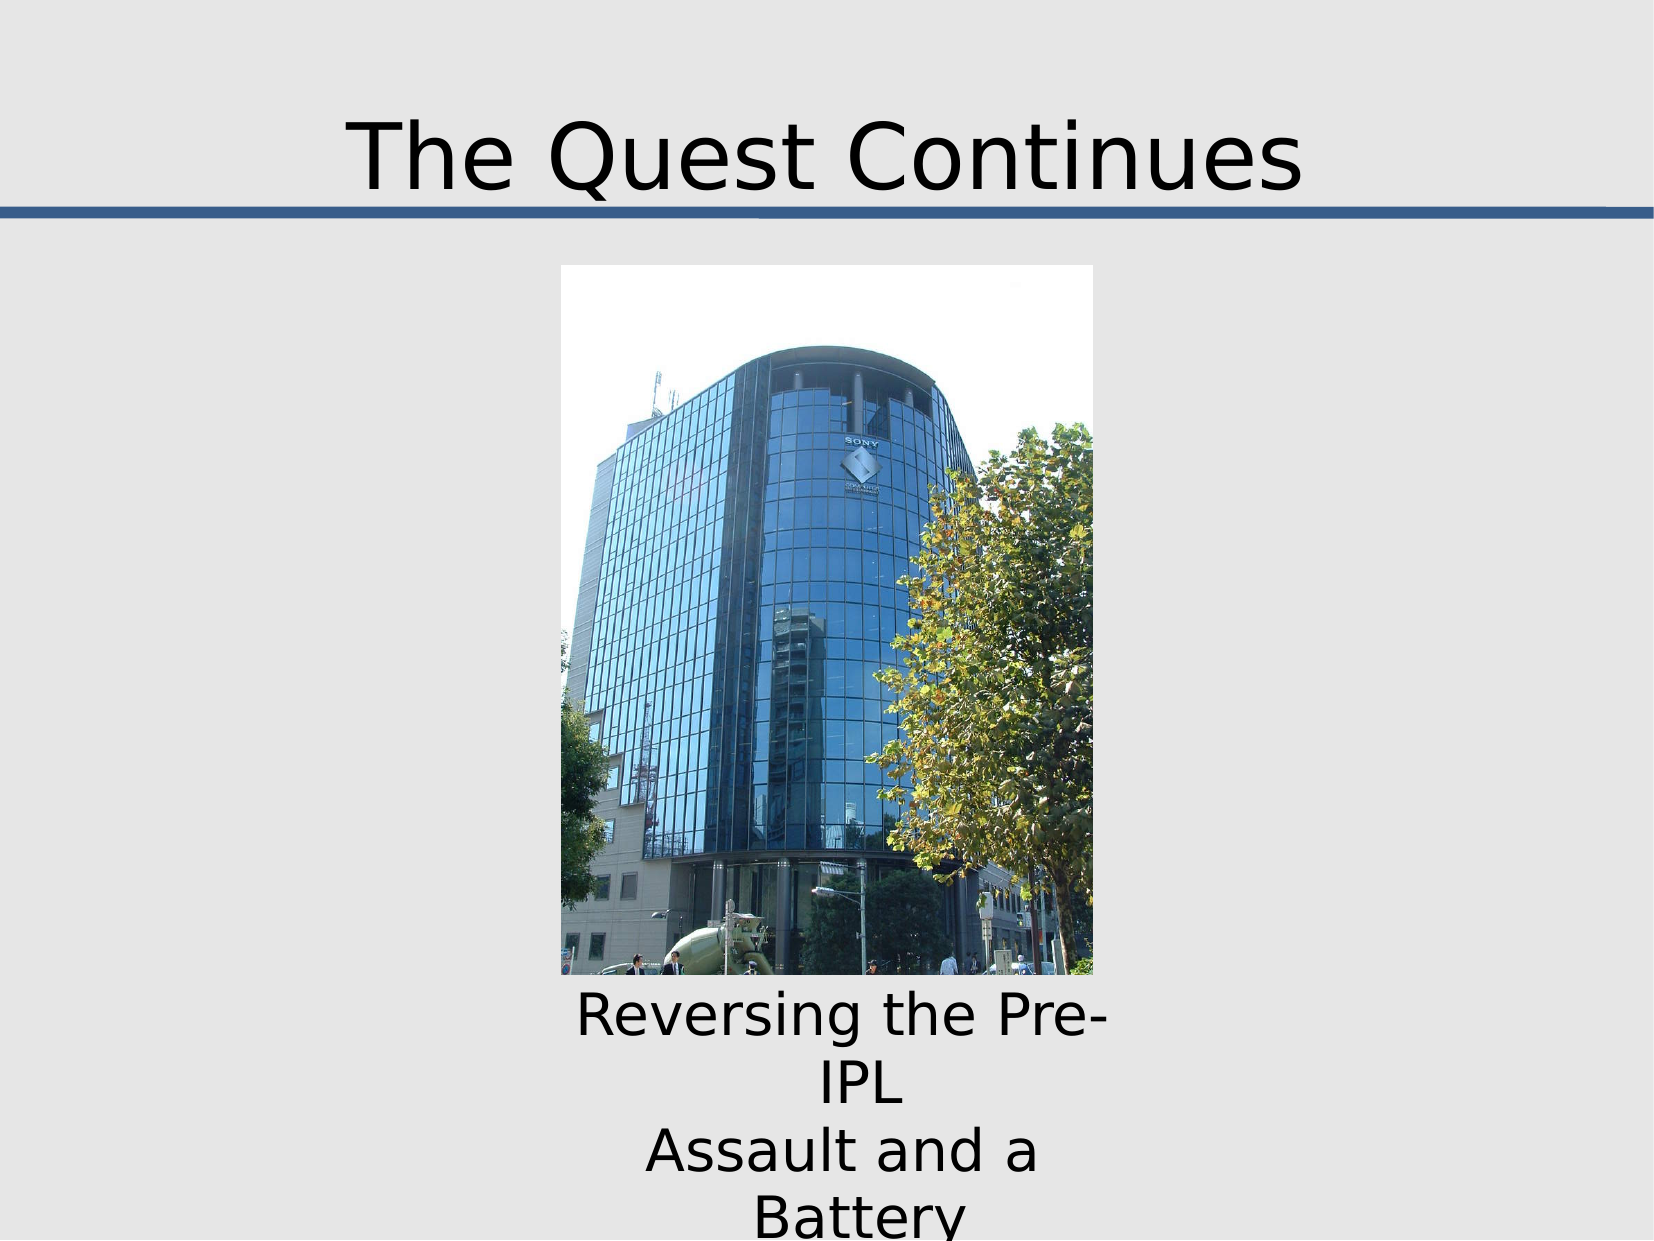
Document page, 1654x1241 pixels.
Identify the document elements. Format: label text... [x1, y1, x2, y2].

title The Quest Continues [82, 49, 1571, 257]
text_box Reversing the Pre-IPL Assault and a Battery [442, 974, 1137, 1125]
picture [561, 265, 1093, 975]
